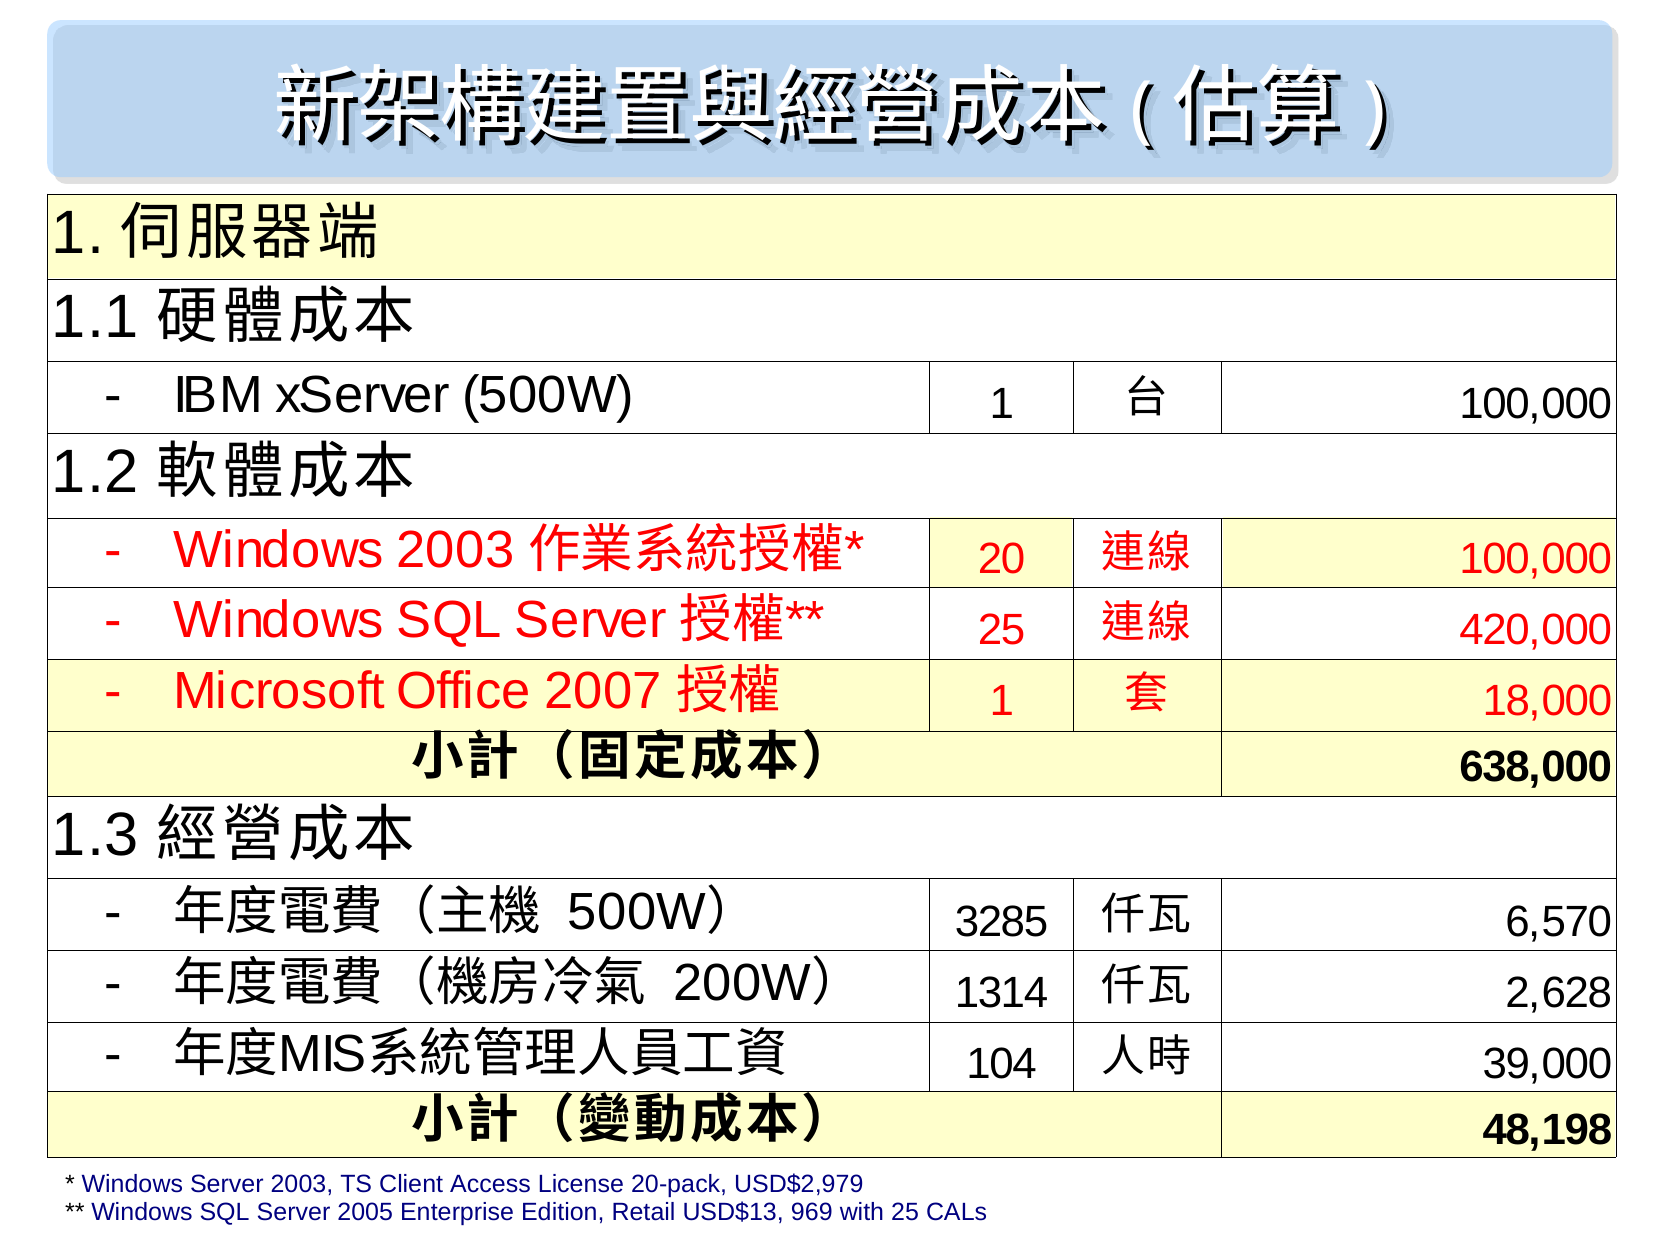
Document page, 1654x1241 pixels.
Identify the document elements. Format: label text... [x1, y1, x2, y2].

text_box 新架構建置與經營成本(估算) [47, 20, 1613, 178]
text_box * Windows Server 2003, TS Client Access License 20-pack, USD$2,979 ** Windows SQL Server 2005 Enterprise Edition, Retail USD$13, 969 with 25 CALs [50, 1162, 1325, 1234]
chart [47, 193, 1620, 1172]
